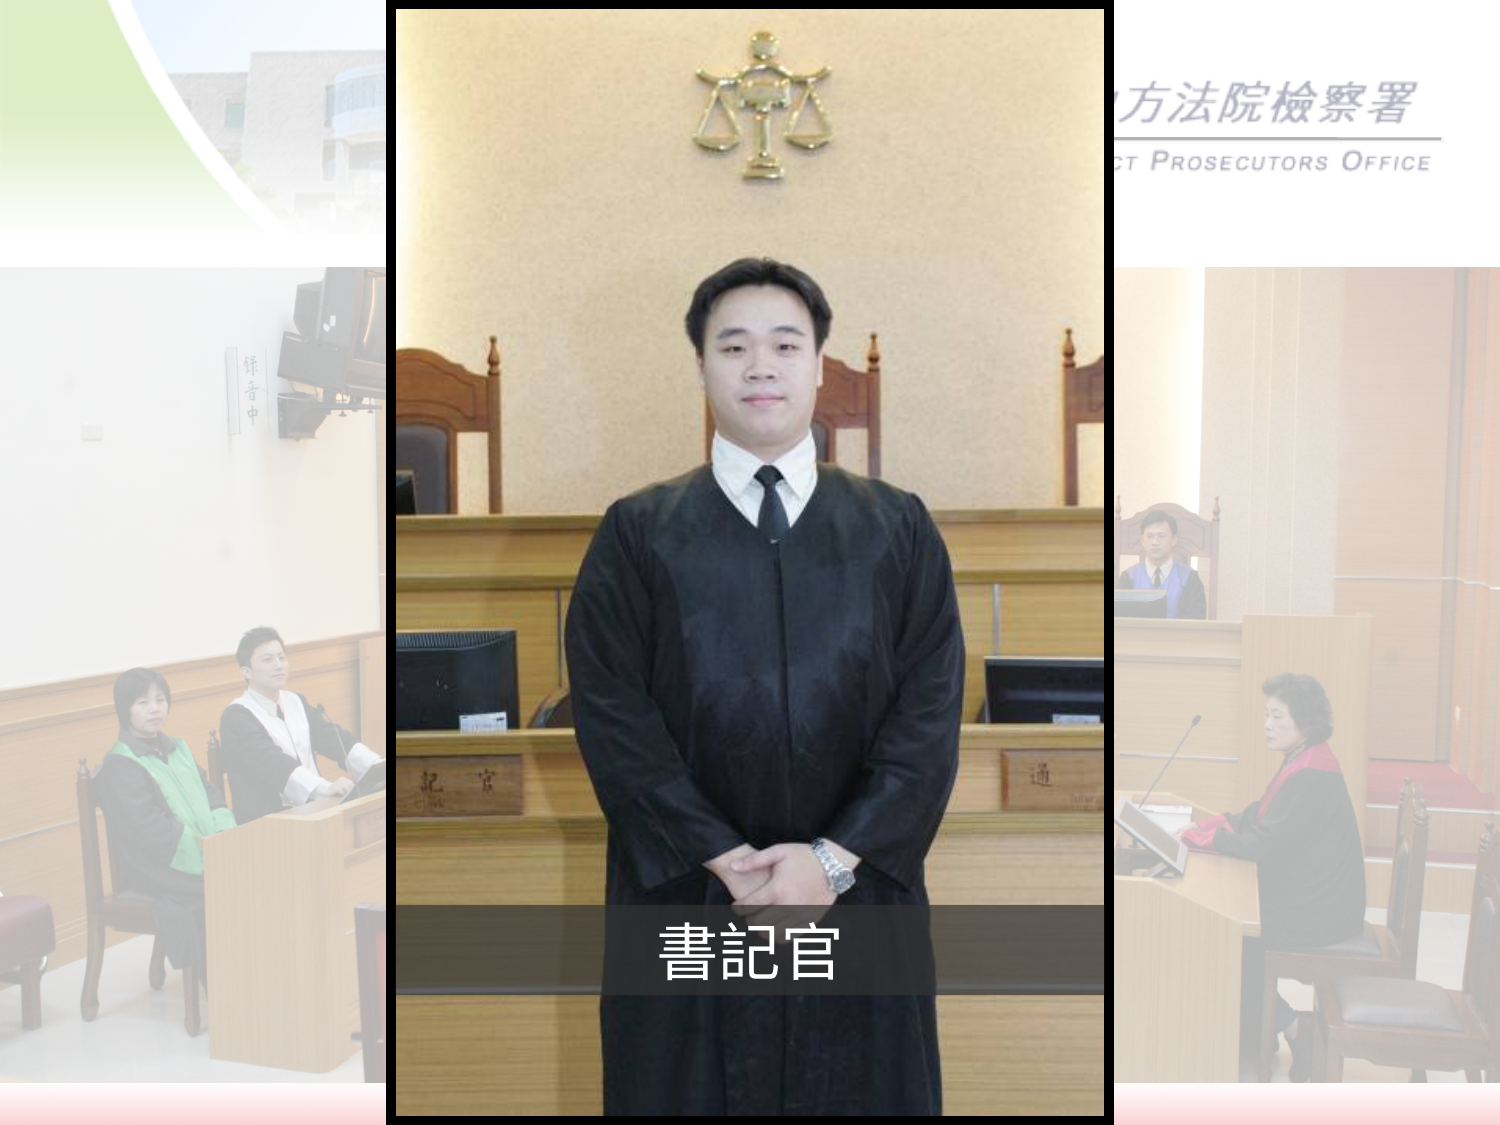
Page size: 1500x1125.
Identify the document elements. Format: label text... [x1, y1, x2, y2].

text_box [0, 0, 386, 1125]
text_box 書記官 [395, 904, 1105, 996]
text_box [1114, 0, 1500, 1125]
picture [395, 9, 1105, 904]
picture [395, 996, 1105, 1116]
